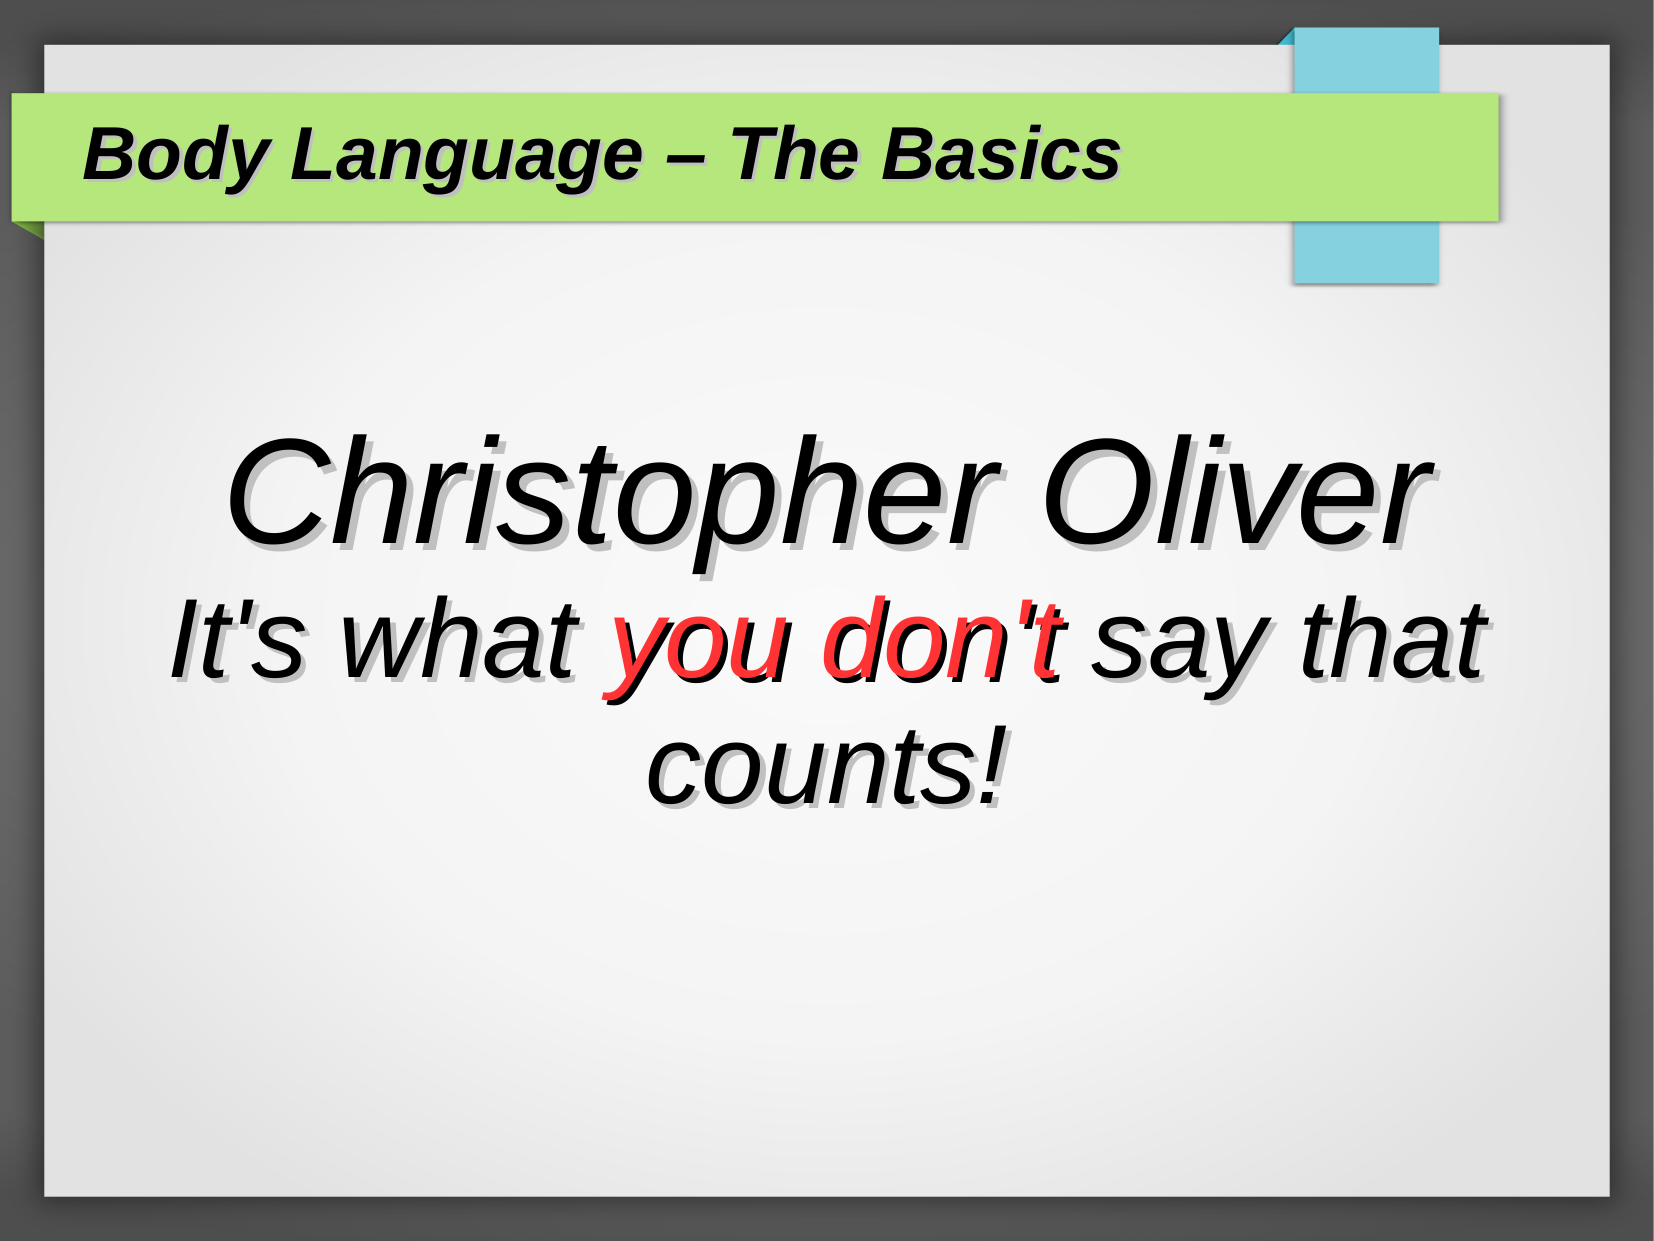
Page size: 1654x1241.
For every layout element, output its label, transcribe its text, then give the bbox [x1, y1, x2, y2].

picture [0, 0, 1654, 1241]
subtitle Christopher Oliver It's what you don't say that counts! [82, 295, 1571, 1015]
title Body Language – The Basics [82, 94, 1264, 213]
